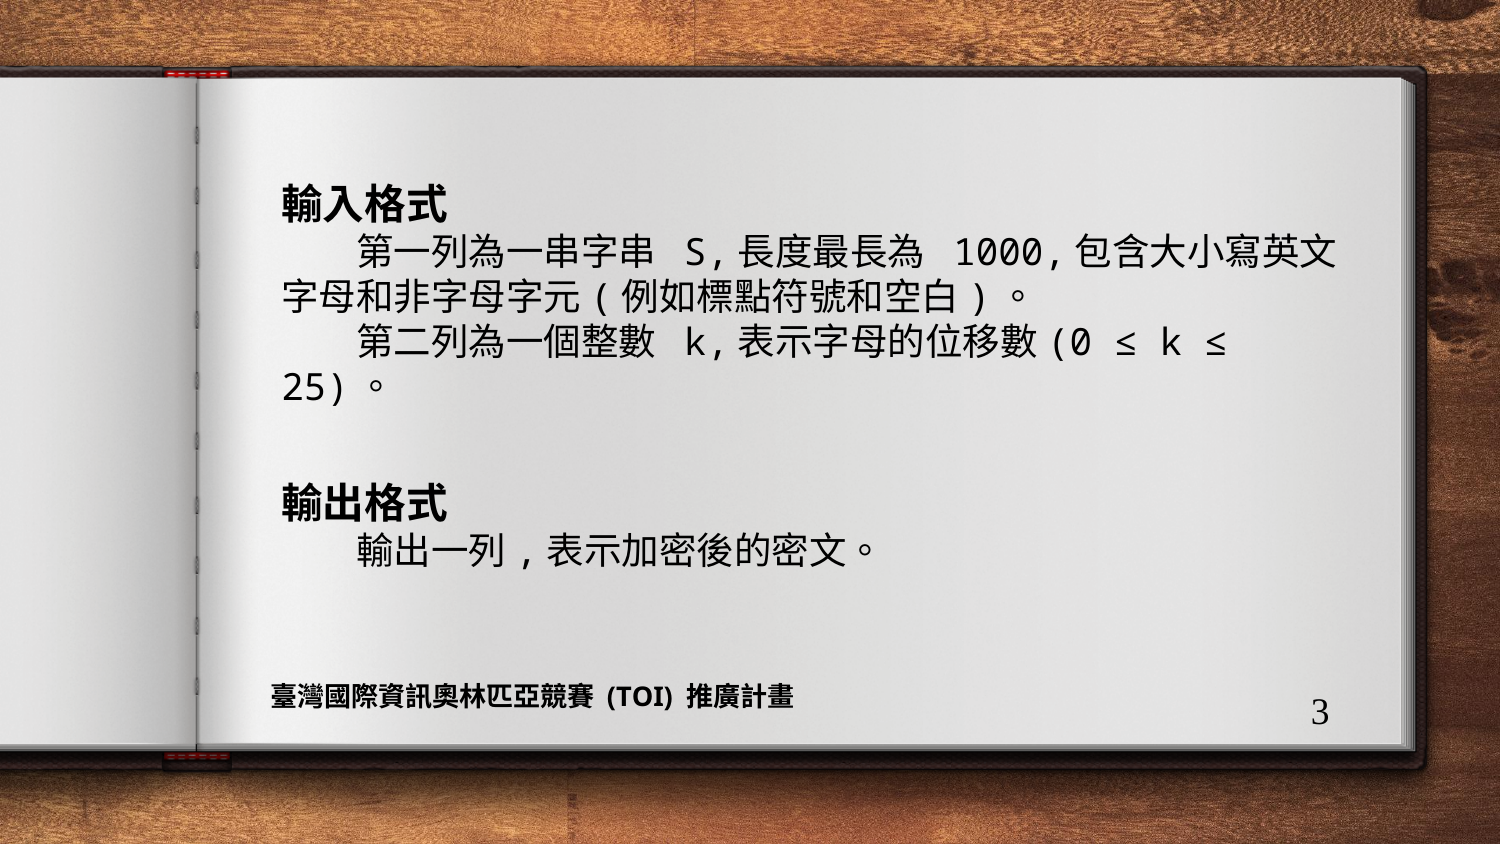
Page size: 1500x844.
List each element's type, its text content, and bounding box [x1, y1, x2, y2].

text_box 輸出格式 輸出一列,表示加密後的密文。 [266, 470, 1368, 580]
text_box 3 [1295, 672, 1386, 737]
text_box 輸入格式 第一列為一串字串 S,長度最長為 1000,包含大小寫英文字母和非字母字元(例如標點符號和空白)。 第二列為一個整數 k,表示字母的位移數(0 ≤ k ≤ 25)。 [266, 171, 1356, 416]
